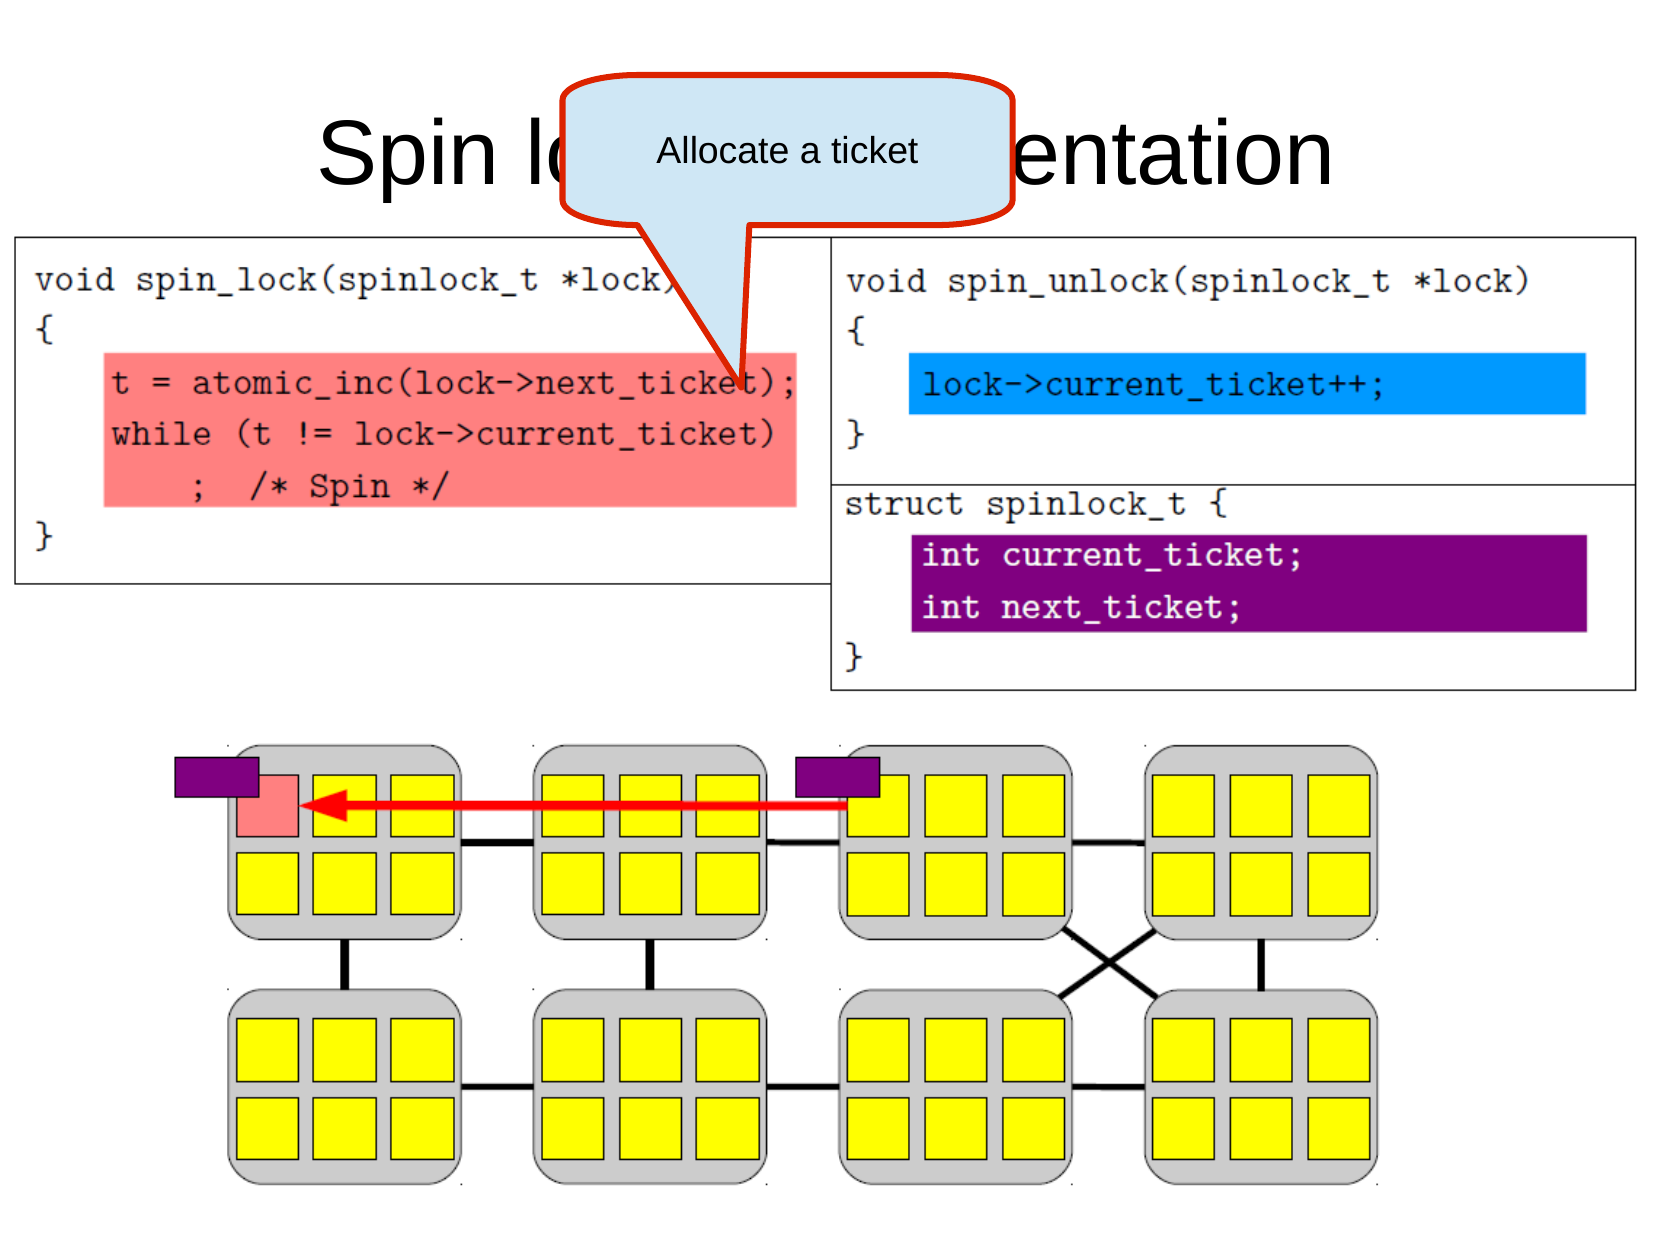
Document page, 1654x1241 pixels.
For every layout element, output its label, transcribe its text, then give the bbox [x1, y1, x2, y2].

picture [0, 215, 1654, 713]
text_box Allocate a ticket [562, 75, 1013, 388]
picture [0, 735, 1654, 1201]
title Spin lock implementation [82, 49, 1571, 215]
